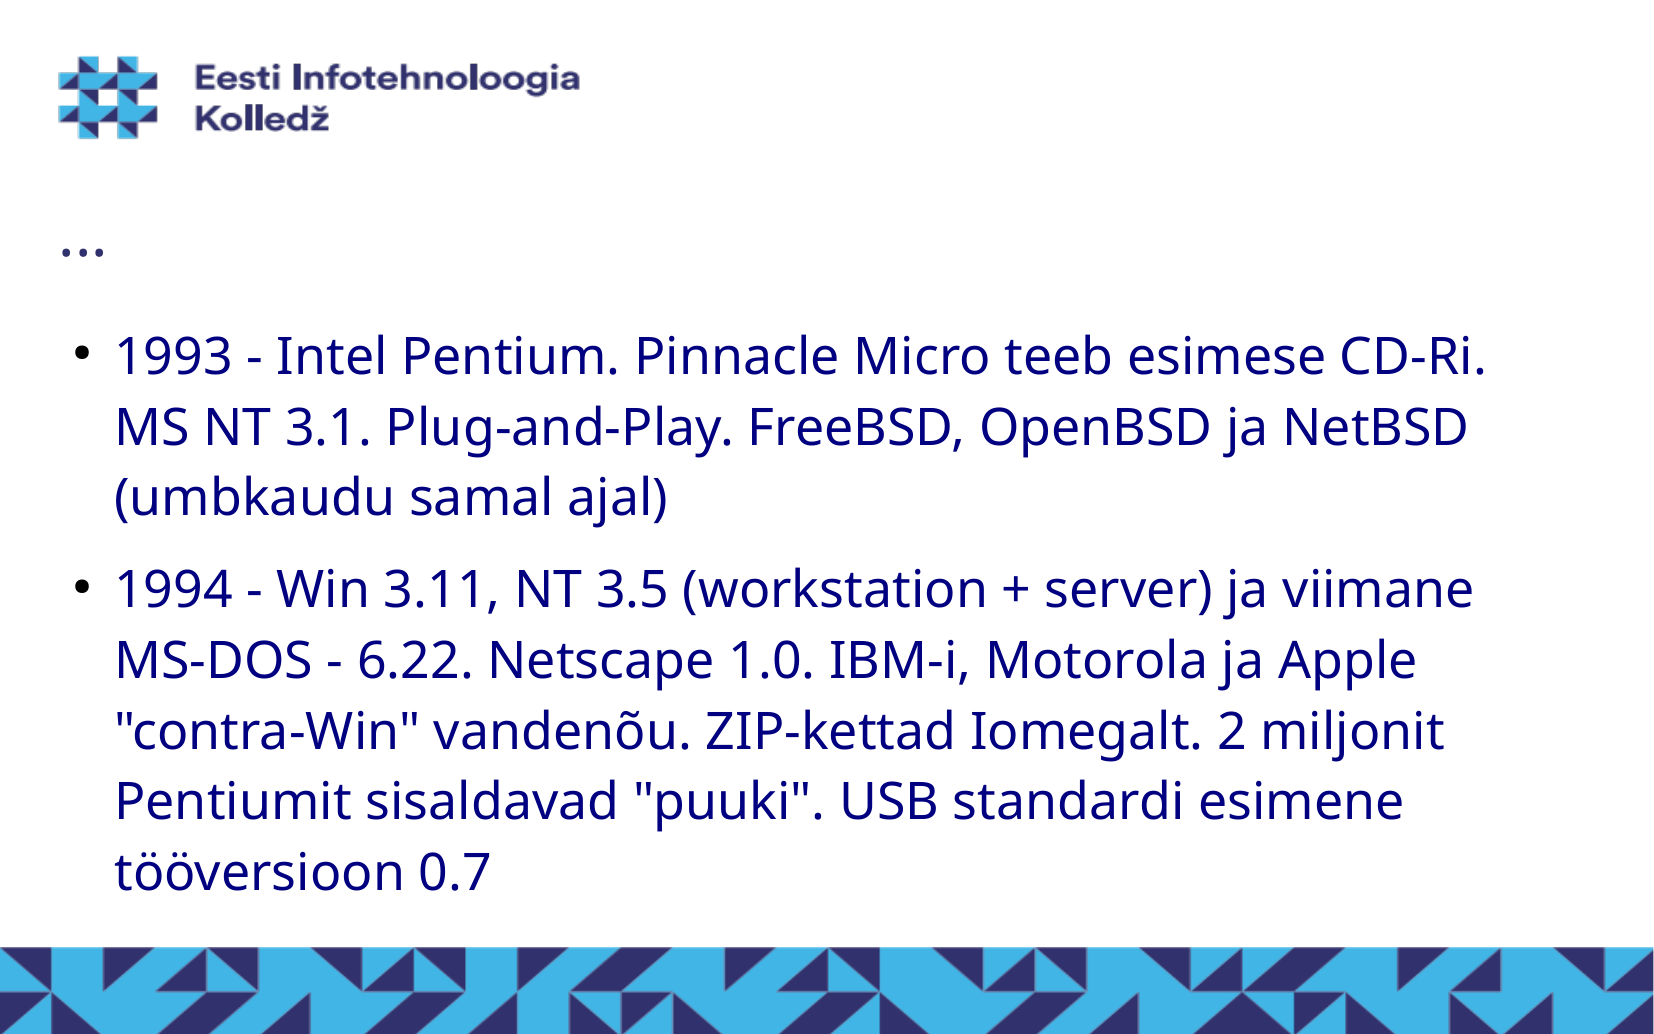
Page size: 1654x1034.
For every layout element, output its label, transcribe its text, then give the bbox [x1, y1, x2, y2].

title ... [59, 158, 1489, 308]
list 1993 - Intel Pentium. Pinnacle Micro teeb esimese CD-Ri. MS NT 3.1. Plug-and-Play. FreeBSD, OpenBSD ja NetBSD (umbkaudu samal ajal) 1994 - Win 3.11, NT 3.5 (workstation + server) ja viimane MS-DOS - 6.22. Netscape 1.0. IBM-i, Motorola ja Apple "contra-Win" vandenõu. ZIP-kettad Iomegalt. 2 miljonit Pentiumit sisaldavad "puuki". USB standardi esimene tööversioon 0.7 [59, 318, 1536, 910]
